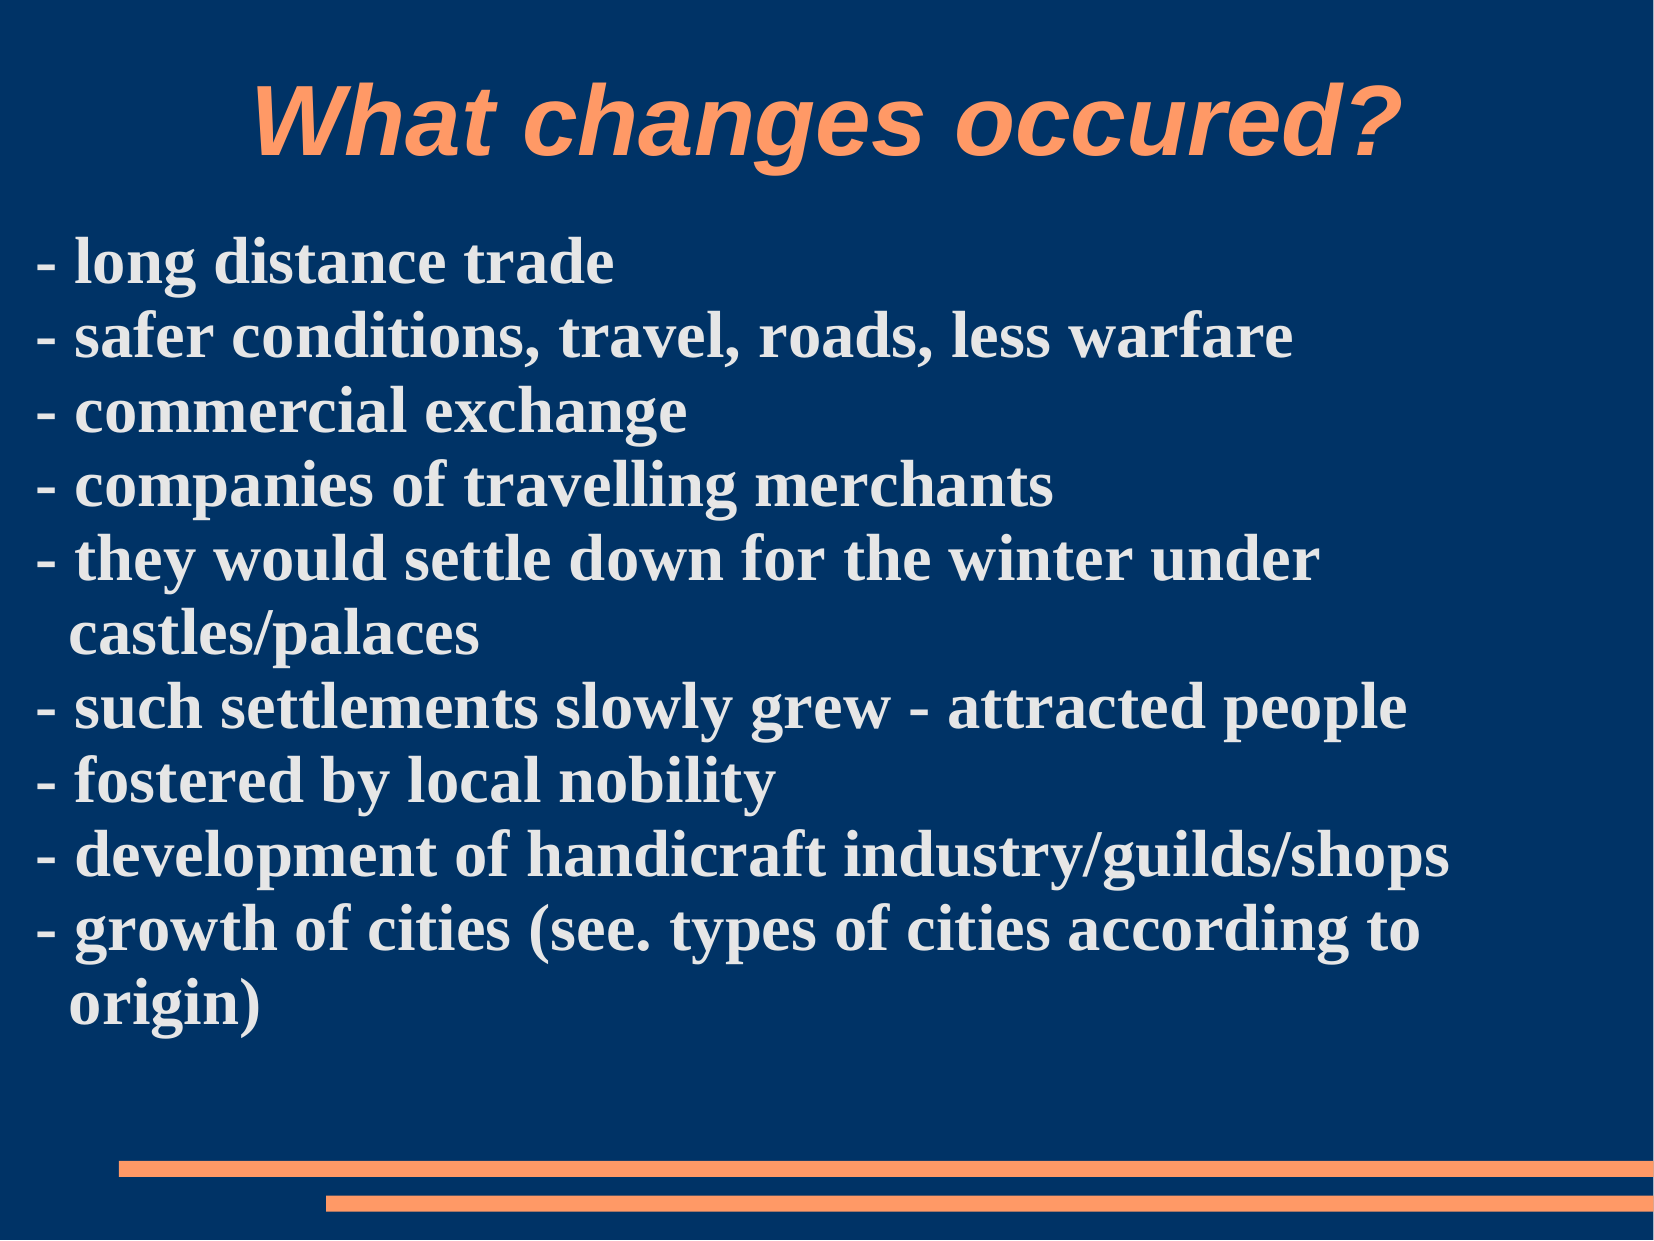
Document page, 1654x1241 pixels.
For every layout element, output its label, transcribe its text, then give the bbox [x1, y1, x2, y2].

title What changes occured? [121, 17, 1534, 224]
list - long distance trade - safer conditions, travel, roads, less warfare - commercial exchange - companies of travelling merchants - they would settle down for the winter under castles/palaces - such settlements slowly grew - attracted people - fostered by local nobility - development of handicraft industry/guilds/shops - growth of cities (see. types of cities according to origin) [35, 224, 1561, 1137]
